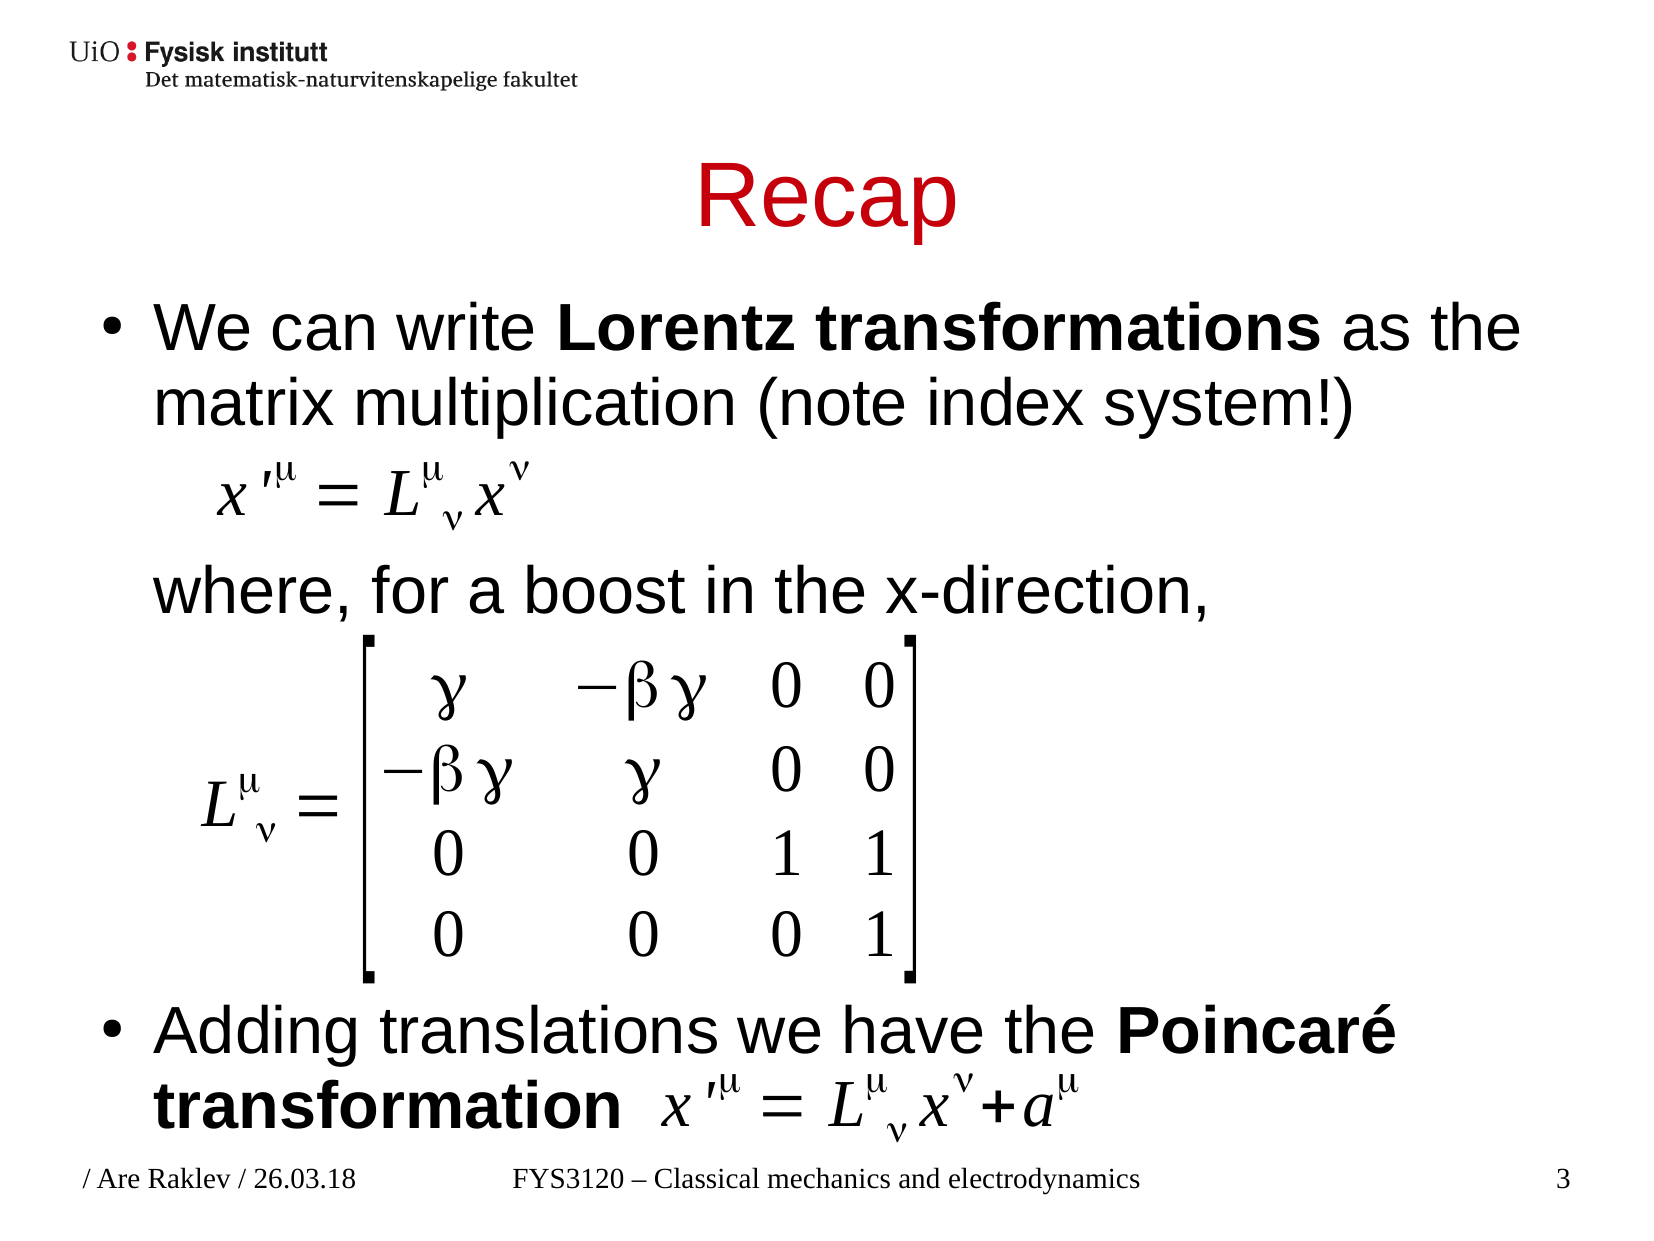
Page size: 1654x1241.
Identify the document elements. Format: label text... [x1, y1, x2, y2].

picture [68, 37, 581, 93]
chart [207, 454, 538, 539]
chart [191, 631, 928, 988]
chart [651, 1066, 1086, 1151]
title Recap [82, 90, 1571, 290]
list We can write Lorentz transformations as the matrix multiplication (note index system!) where, for a boost in the x-direction, Adding translations we have the Poincaré transformation [82, 290, 1571, 1147]
